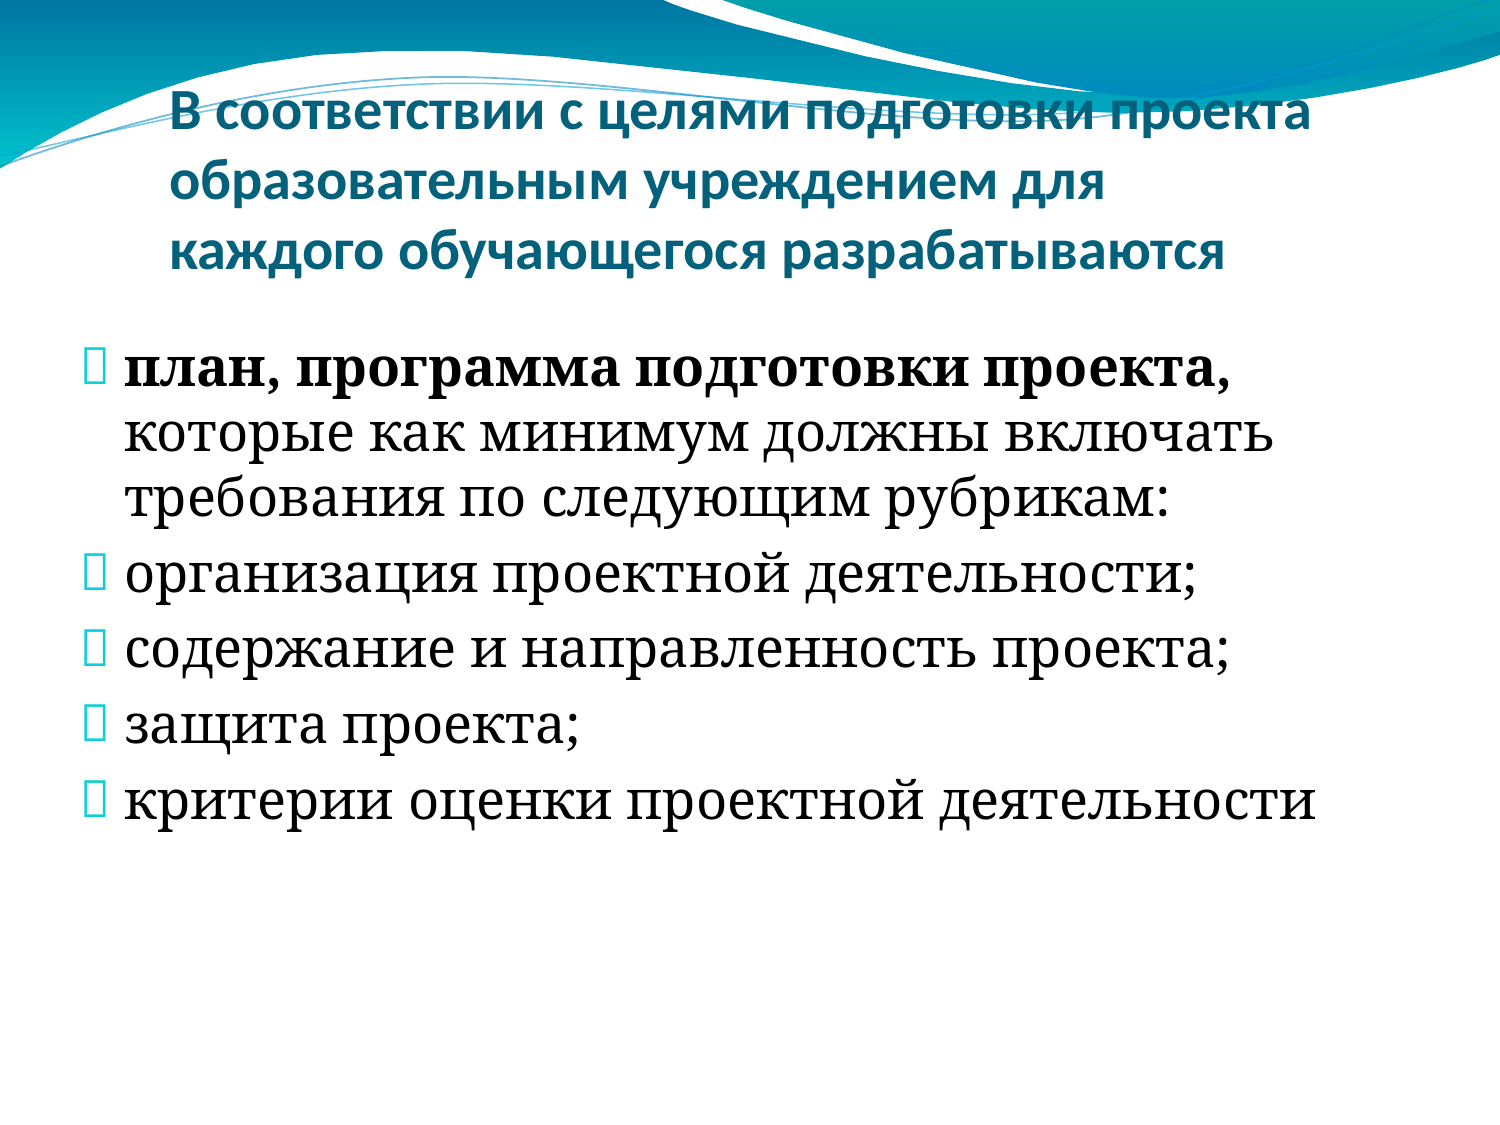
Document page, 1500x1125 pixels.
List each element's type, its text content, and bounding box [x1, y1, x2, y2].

list план, программа подготовки проекта, которые как минимум должны включать требования по следующим рубрикам: организация проектной деятельности; содержание и направленность проекта; защита проекта; критерии оценки проектной деятельности [64, 324, 1413, 1071]
title В соответствии с целями подготовки проекта образовательным учреждением для каждого обучающегося разрабатываются [154, 63, 1329, 296]
